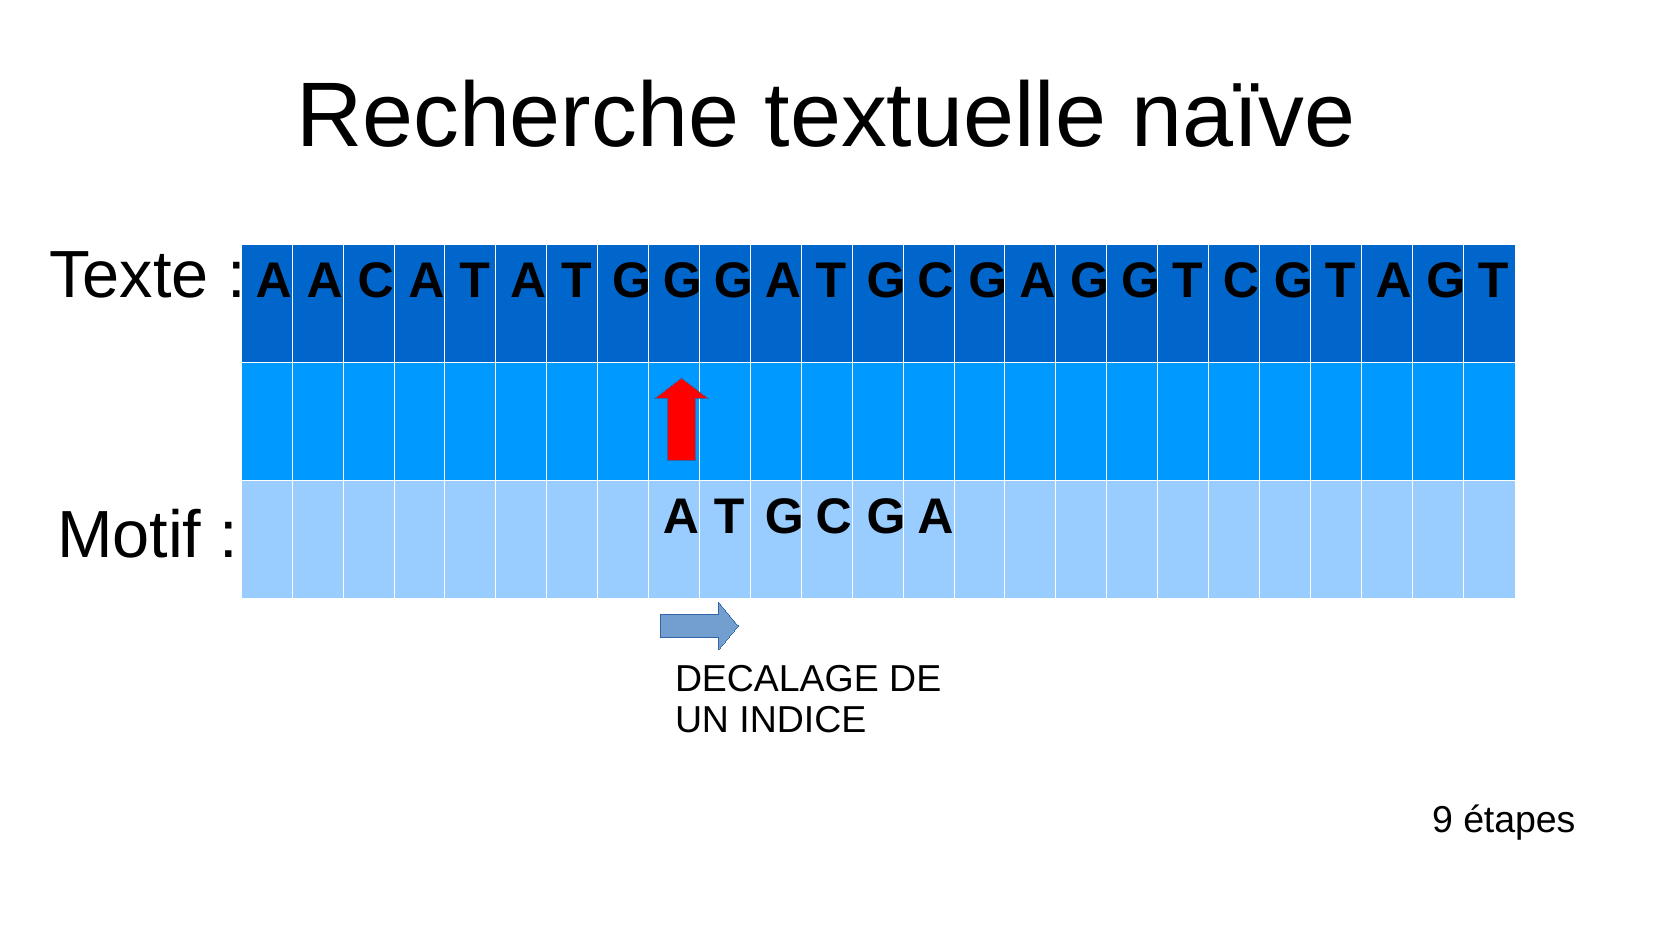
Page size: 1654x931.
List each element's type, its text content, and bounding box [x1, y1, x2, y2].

table_cell [1464, 481, 1515, 598]
table_cell [1158, 481, 1208, 598]
table_cell [598, 481, 648, 598]
table_cell [802, 363, 852, 480]
table_cell [242, 363, 292, 480]
table_cell [1311, 363, 1361, 480]
table_header A [496, 245, 546, 362]
table_cell [547, 363, 597, 480]
table_header G [1260, 245, 1310, 362]
text_box [654, 377, 709, 461]
table_cell [547, 481, 597, 598]
table_cell [1209, 363, 1259, 480]
table_cell [1158, 363, 1208, 480]
subtitle Texte : [35, 217, 260, 331]
table_header T [1464, 245, 1515, 362]
table_cell [395, 481, 444, 598]
table_cell [904, 363, 954, 480]
table_header C [904, 245, 954, 362]
table_header T [1311, 245, 1361, 362]
table_cell [395, 363, 444, 480]
table_header G [955, 245, 1004, 362]
table_cell [700, 363, 750, 480]
table_cell [1260, 363, 1310, 480]
table_cell [445, 363, 495, 480]
text_box DECALAGE DE UN INDICE [660, 649, 969, 749]
table_header A [1362, 245, 1412, 362]
table_cell [242, 481, 292, 598]
table_cell [1260, 481, 1310, 598]
table_header G [853, 245, 903, 362]
table_cell [1362, 481, 1412, 598]
table_cell [1056, 481, 1106, 598]
table_cell A [904, 481, 954, 598]
text_box Motif : [35, 477, 241, 591]
table_cell [955, 363, 1004, 480]
table_cell [1056, 363, 1106, 480]
table_cell G [751, 481, 801, 598]
table_cell [649, 363, 699, 480]
table_header G [649, 245, 699, 362]
table_cell [293, 363, 343, 480]
table_cell [344, 481, 394, 598]
table_cell [955, 481, 1004, 598]
table_cell G [853, 481, 903, 598]
table_cell [445, 481, 495, 598]
table_header G [1413, 245, 1463, 362]
table_header T [802, 245, 852, 362]
table_cell A [649, 481, 699, 598]
table_header G [700, 245, 750, 362]
table_cell [853, 363, 903, 480]
table_cell C [802, 481, 852, 598]
table_cell [293, 481, 343, 598]
table_header A [751, 245, 801, 362]
title Recherche textuelle naïve [82, 37, 1571, 193]
table_header A [293, 245, 343, 362]
text_box 9 étapes [1417, 791, 1630, 851]
table_cell [1209, 481, 1259, 598]
table_header A [1005, 245, 1055, 362]
table_header G [1107, 245, 1157, 362]
table_cell [598, 363, 648, 480]
table_cell [1005, 363, 1055, 480]
table_cell [496, 481, 546, 598]
table_header A [242, 245, 292, 362]
table_cell [1107, 363, 1157, 480]
table_header T [1158, 245, 1208, 362]
table_cell [1413, 481, 1463, 598]
table_header C [344, 245, 394, 362]
table_header G [598, 245, 648, 362]
table_cell [1464, 363, 1515, 480]
table_cell [1311, 481, 1361, 598]
table_cell T [700, 481, 750, 598]
table_cell [751, 363, 801, 480]
table_cell [1362, 363, 1412, 480]
table_header G [1056, 245, 1106, 362]
table_cell [1413, 363, 1463, 480]
text_box [660, 602, 739, 649]
table_cell [1107, 481, 1157, 598]
table_header T [547, 245, 597, 362]
table_header C [1209, 245, 1259, 362]
table_cell [344, 363, 394, 480]
table_cell [1005, 481, 1055, 598]
table_cell [496, 363, 546, 480]
table_header T [445, 245, 495, 362]
table_header A [395, 245, 444, 362]
